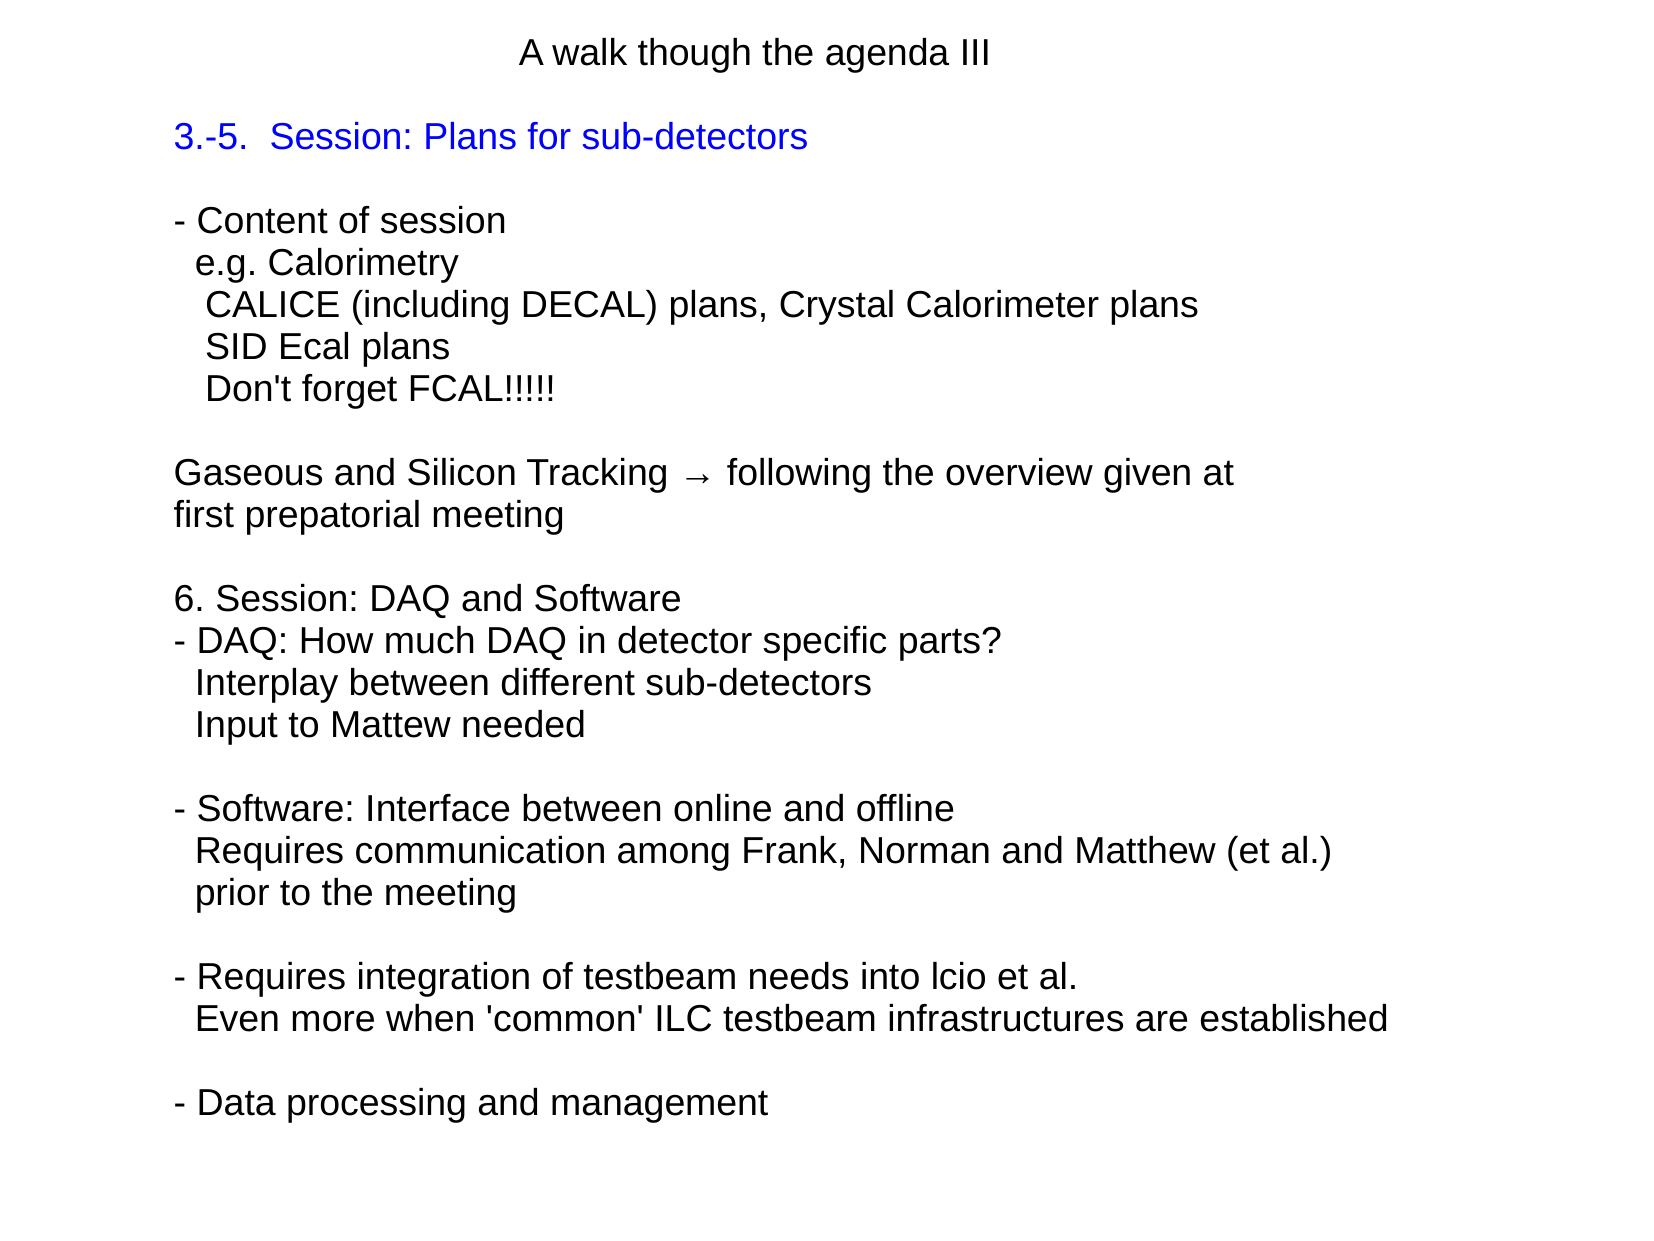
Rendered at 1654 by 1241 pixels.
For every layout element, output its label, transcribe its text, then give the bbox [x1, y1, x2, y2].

text_box A walk though the agenda III [504, 23, 1008, 81]
text_box 3.-5. Session: Plans for sub-detectors - Content of session e.g. Calorimetry CALICE (including DECAL) plans, Crystal Calorimeter plans SID Ecal plans Don't forget FCAL!!!!! Gaseous and Silicon Tracking → following the overview given at first prepatorial meeting 6. Session: DAQ and Software - DAQ: How much DAQ in detector specific parts? Interplay between different sub-detectors Input to Mattew needed - Software: Interface between online and offline Requires communication among Frank, Norman and Matthew (et al.) prior to the meeting - Requires integration of testbeam needs into lcio et al. Even more when 'common' ILC testbeam infrastructures are established - Data processing and management [158, 108, 1418, 1215]
